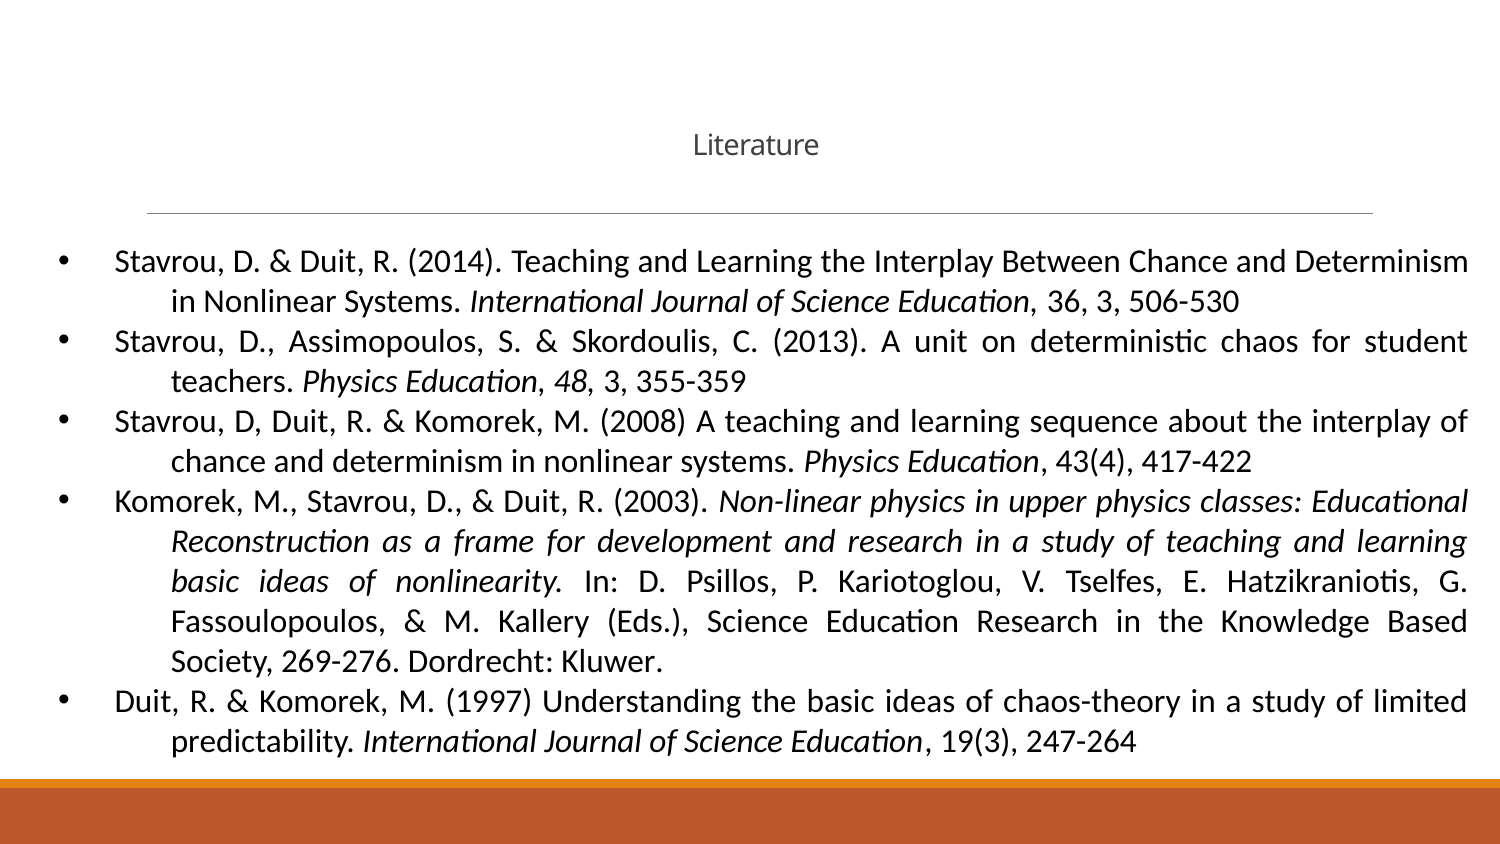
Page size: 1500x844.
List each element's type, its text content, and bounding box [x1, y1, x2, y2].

text_box Stavrou, D. & Duit, R. (2014). Teaching and Learning the Interplay Between Chance and Determinism in Nonlinear Systems. International Journal of Science Education, 36, 3, 506-530 Stavrou, D., Assimopoulos, S. & Skordoulis, C. (2013). A unit on deterministic chaos for student teachers. Physics Education, 48, 3, 355-359 Stavrou, D, Duit, R. & Komorek, M. (2008) A teaching and learning sequence about the interplay of chance and determinism in nonlinear systems. Physics Education, 43(4), 417-422 Komorek, M., Stavrou, D., & Duit, R. (2003). Non-linear physics in upper physics classes: Educational Reconstruction as a frame for development and research in a study of teaching and learning basic ideas of nonlinearity. In: D. Psillos, P. Kariotoglou, V. Tselfes, E. Hatzikraniotis, G. Fassoulopoulos, & M. Kallery (Eds.), Science Education Research in the Knowledge Based Society, 269-276. Dordrecht: Kluwer. Duit, R. & Komorek, M. (1997) Understanding the basic ideas of chaos-theory in a study of limited predictability. International Journal of Science Education, 19(3), 247-264 [43, 232, 1486, 773]
title Literature [137, 95, 1375, 170]
